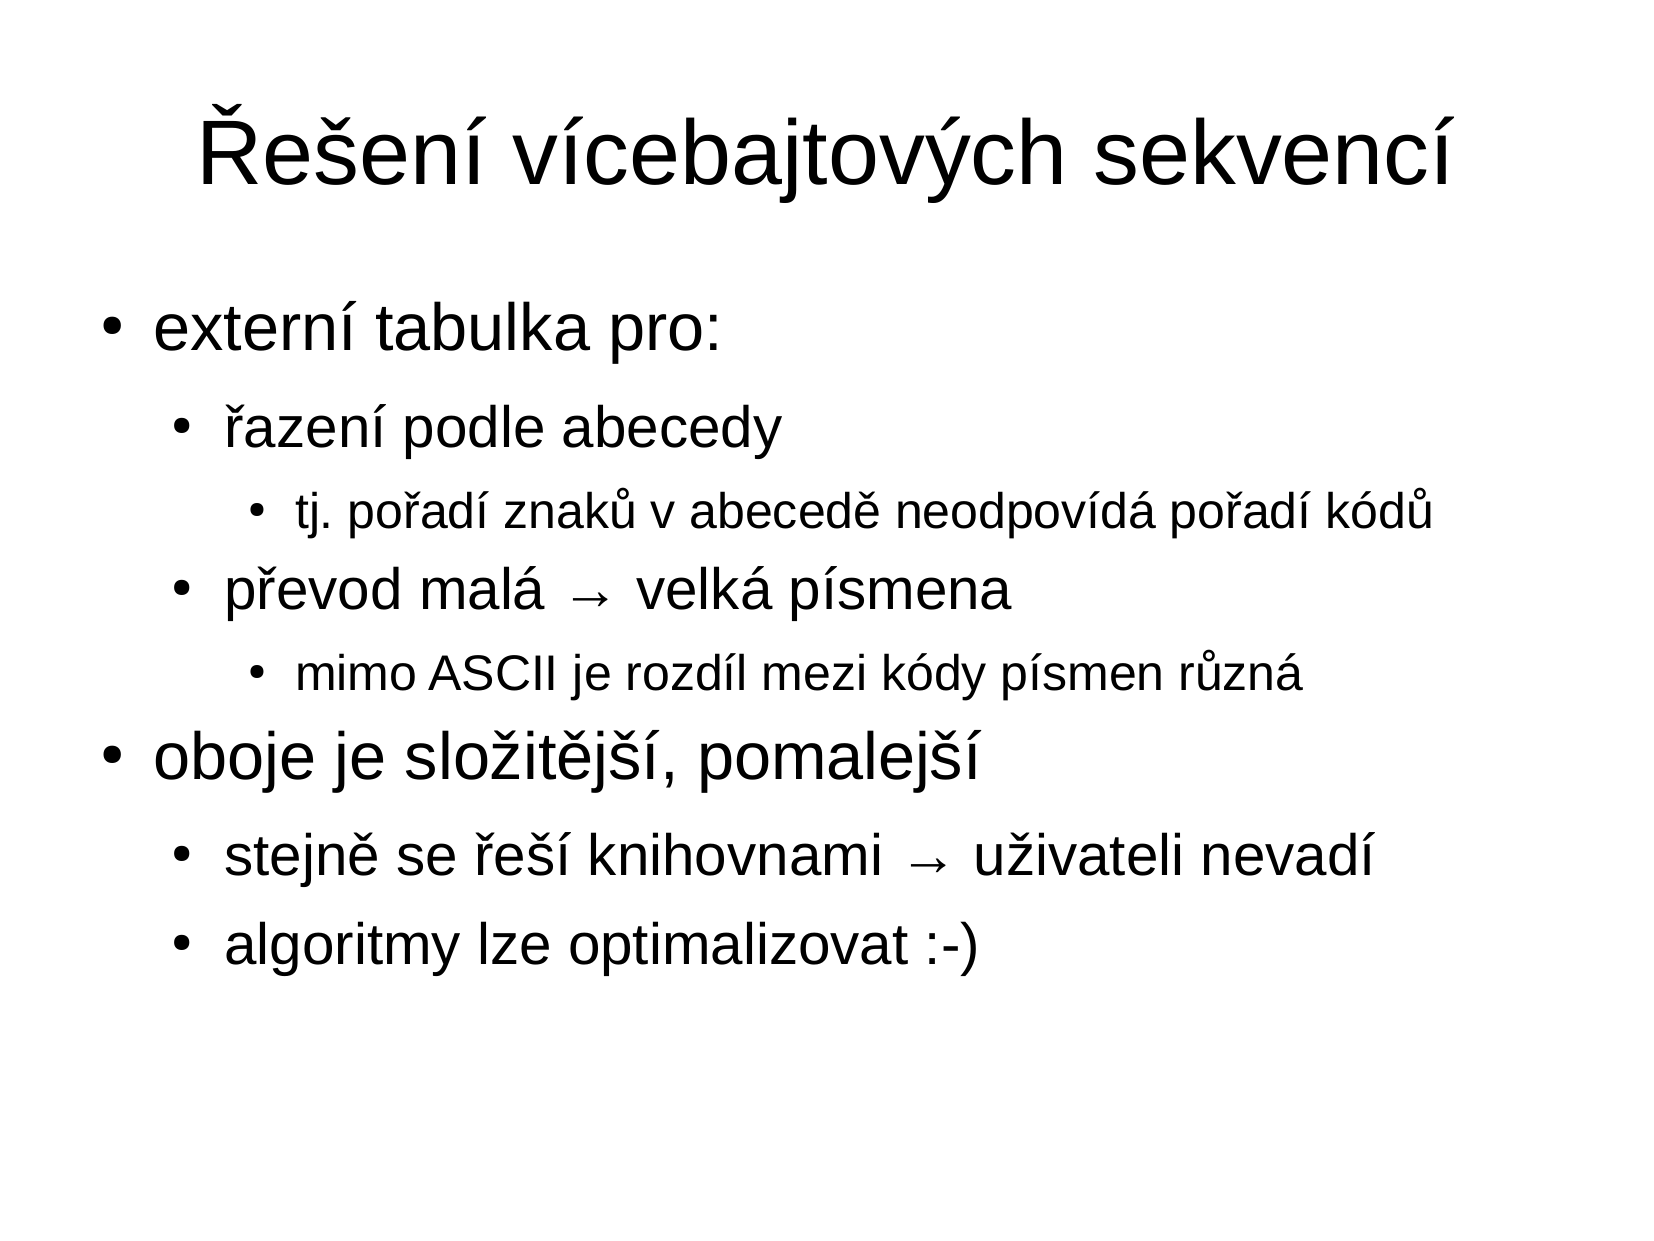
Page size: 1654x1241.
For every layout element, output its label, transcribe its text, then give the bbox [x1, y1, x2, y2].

list externí tabulka pro: řazení podle abecedy tj. pořadí znaků v abecedě neodpovídá pořadí kódů převod malá → velká písmena mimo ASCII je rozdíl mezi kódy písmen různá oboje je složitější, pomalejší stejně se řeší knihovnami → uživateli nevadí algoritmy lze optimalizovat :-) [82, 290, 1571, 1152]
title Řešení vícebajtových sekvencí [82, 49, 1571, 257]
